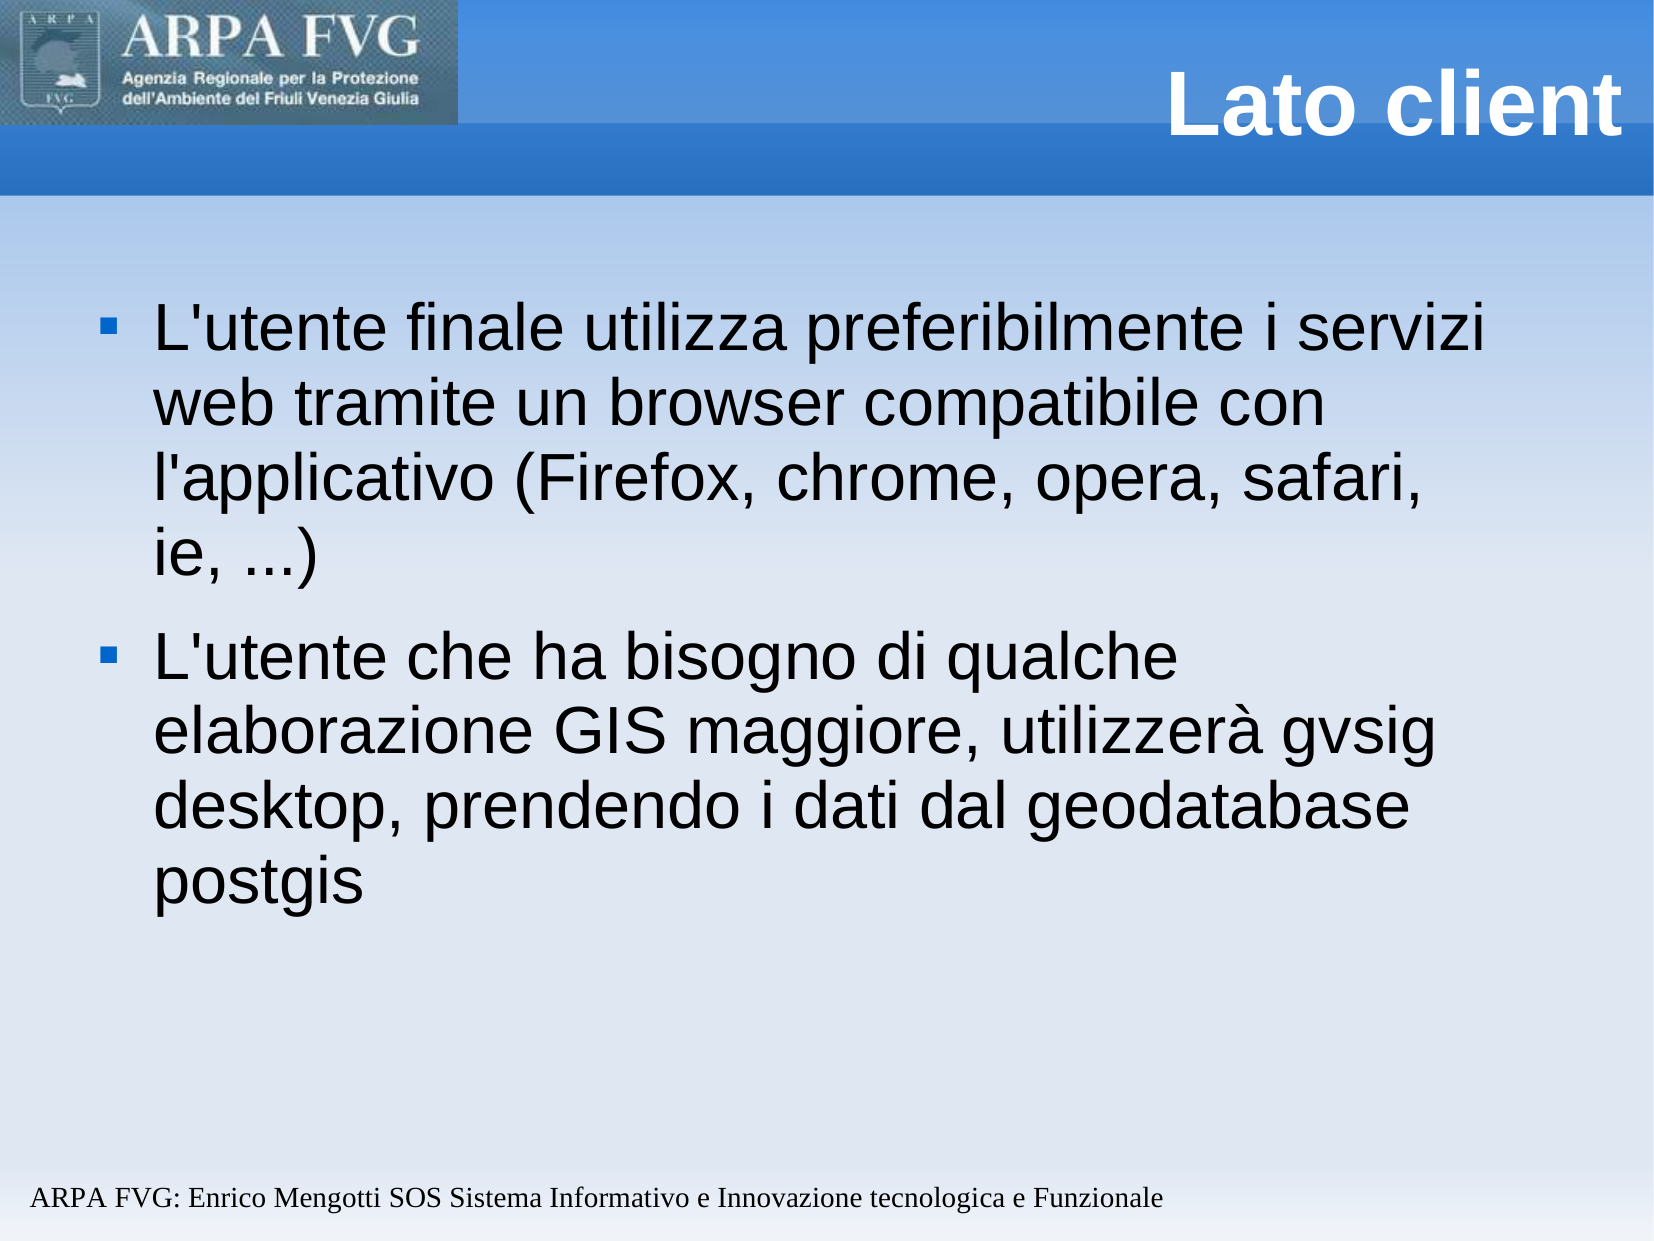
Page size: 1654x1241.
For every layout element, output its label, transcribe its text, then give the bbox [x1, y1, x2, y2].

picture [0, 0, 1654, 1241]
list L'utente finale utilizza preferibilmente i servizi web tramite un browser compatibile con l'applicativo (Firefox, chrome, opera, safari, ie, ...) L'utente che ha bisogno di qualche elaborazione GIS maggiore, utilizzerà gvsig desktop, prendendo i dati dal geodatabase postgis [82, 290, 1571, 1109]
title Lato client [472, 0, 1625, 207]
